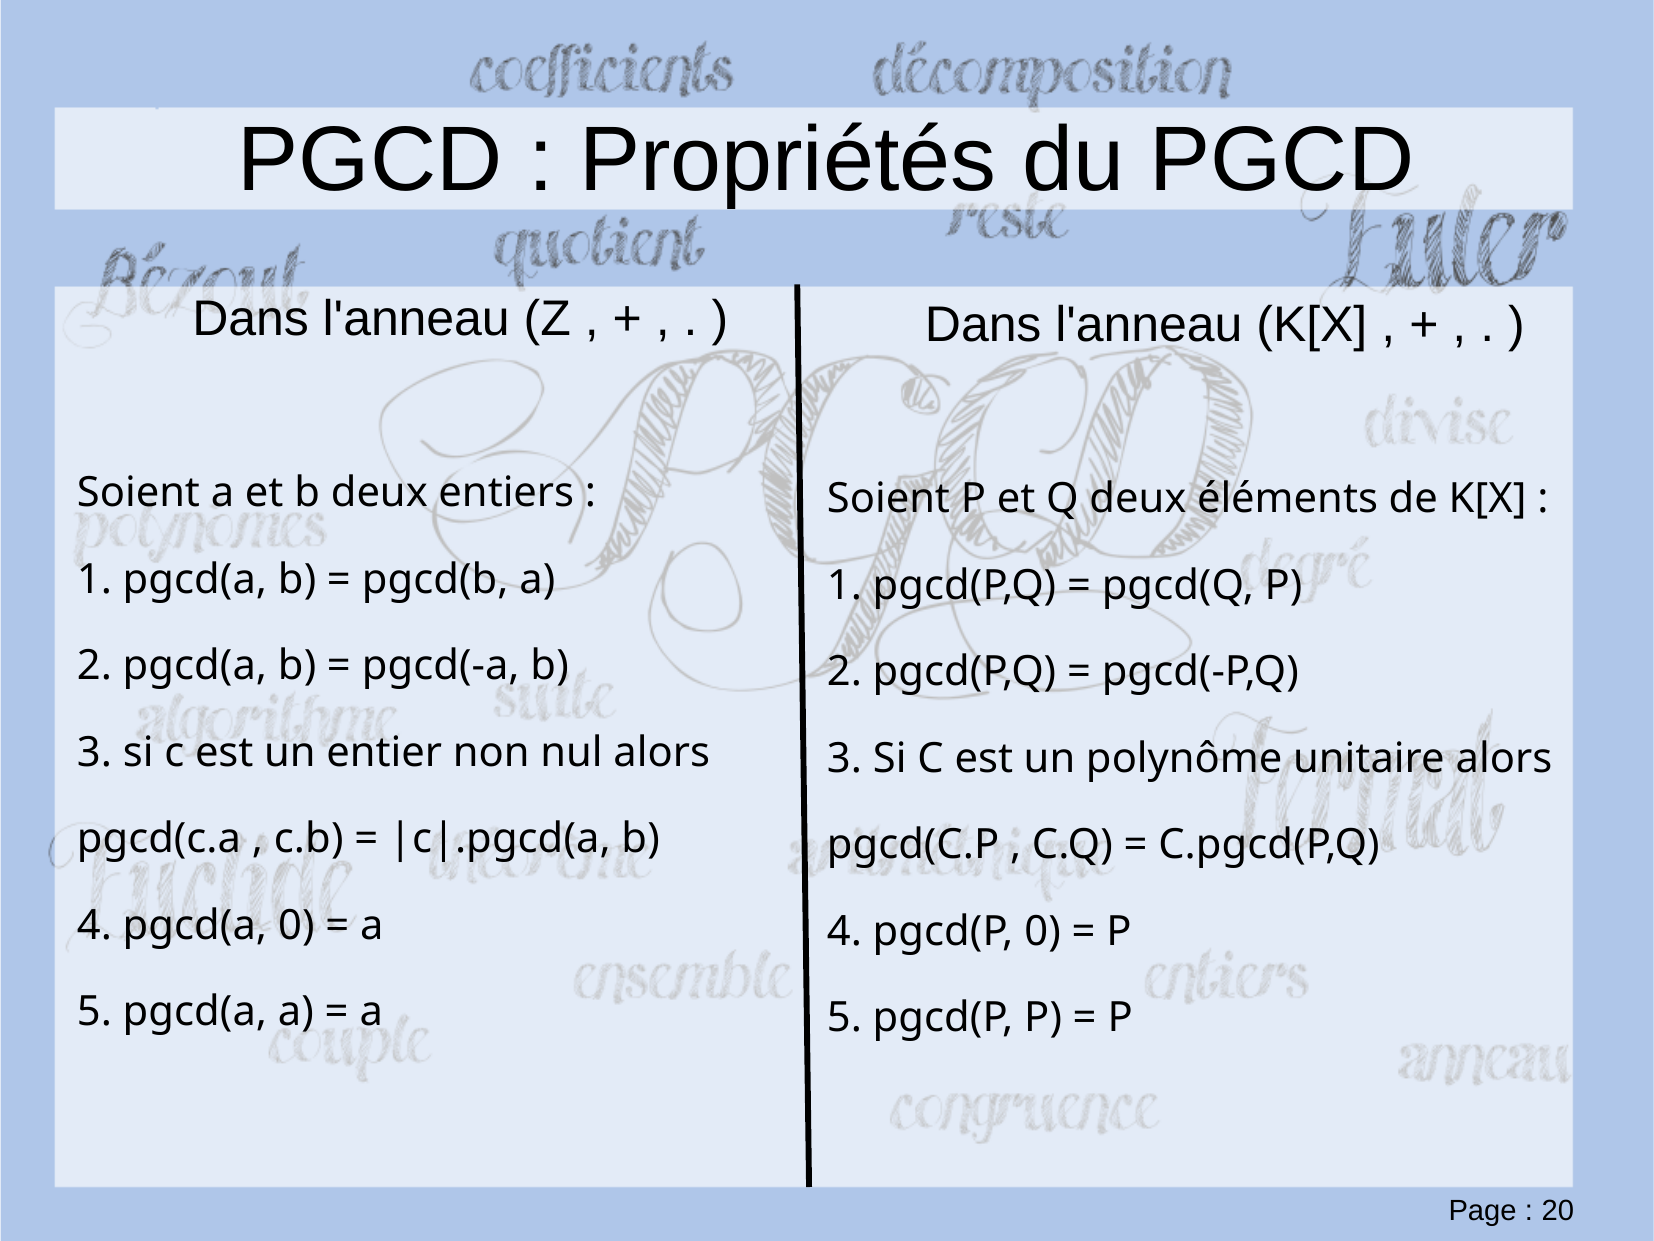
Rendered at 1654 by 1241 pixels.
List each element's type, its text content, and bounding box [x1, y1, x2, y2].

list Dans l'anneau (Z , + , . ) Soient a et b deux entiers : 1. pgcd(a, b) = pgcd(b, a) 2. pgcd(a, b) = pgcd(-a, b) 3. si c est un entier non nul alors pgcd(c.a , c.b) = |c|.pgcd(a, b) 4. pgcd(a, 0) = a 5. pgcd(a, a) = a [76, 290, 774, 1170]
picture [0, 0, 1654, 1241]
list Dans l'anneau (K[X] , + , . ) Soient P et Q deux éléments de K[X] : 1. pgcd(P,Q) = pgcd(Q, P) 2. pgcd(P,Q) = pgcd(-P,Q) 3. Si C est un polynôme unitaire alors pgcd(C.P , C.Q) = C.pgcd(P,Q) 4. pgcd(P, 0) = P 5. pgcd(P, P) = P [826, 296, 1554, 1176]
title PGCD : Propriétés du PGCD [82, 55, 1571, 263]
